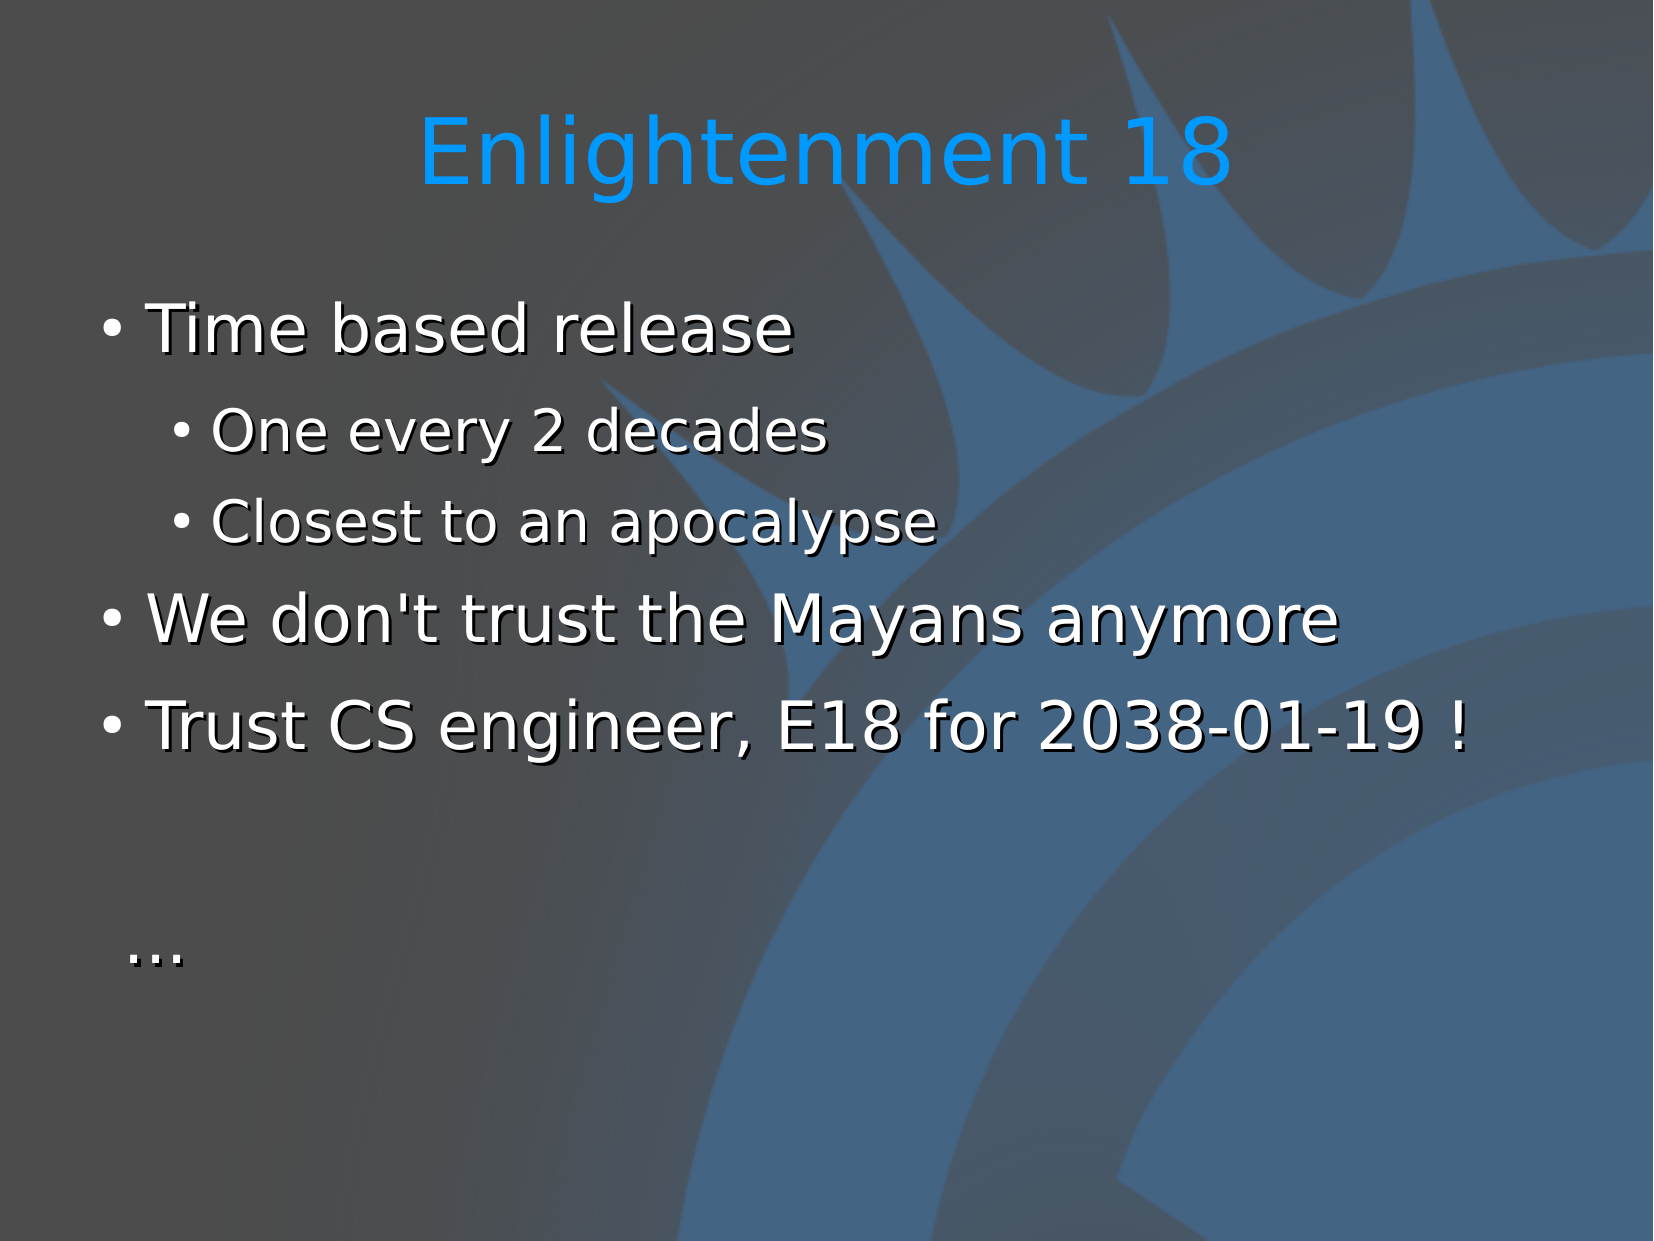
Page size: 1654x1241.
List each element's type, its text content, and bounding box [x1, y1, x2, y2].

list Time based release One every 2 decades Closest to an apocalypse We don't trust the Mayans anymore Trust CS engineer, E18 for 2038-01-19 ! ... [82, 290, 1576, 1010]
picture [0, 0, 1654, 1241]
title Enlightenment 18 [82, 49, 1571, 257]
